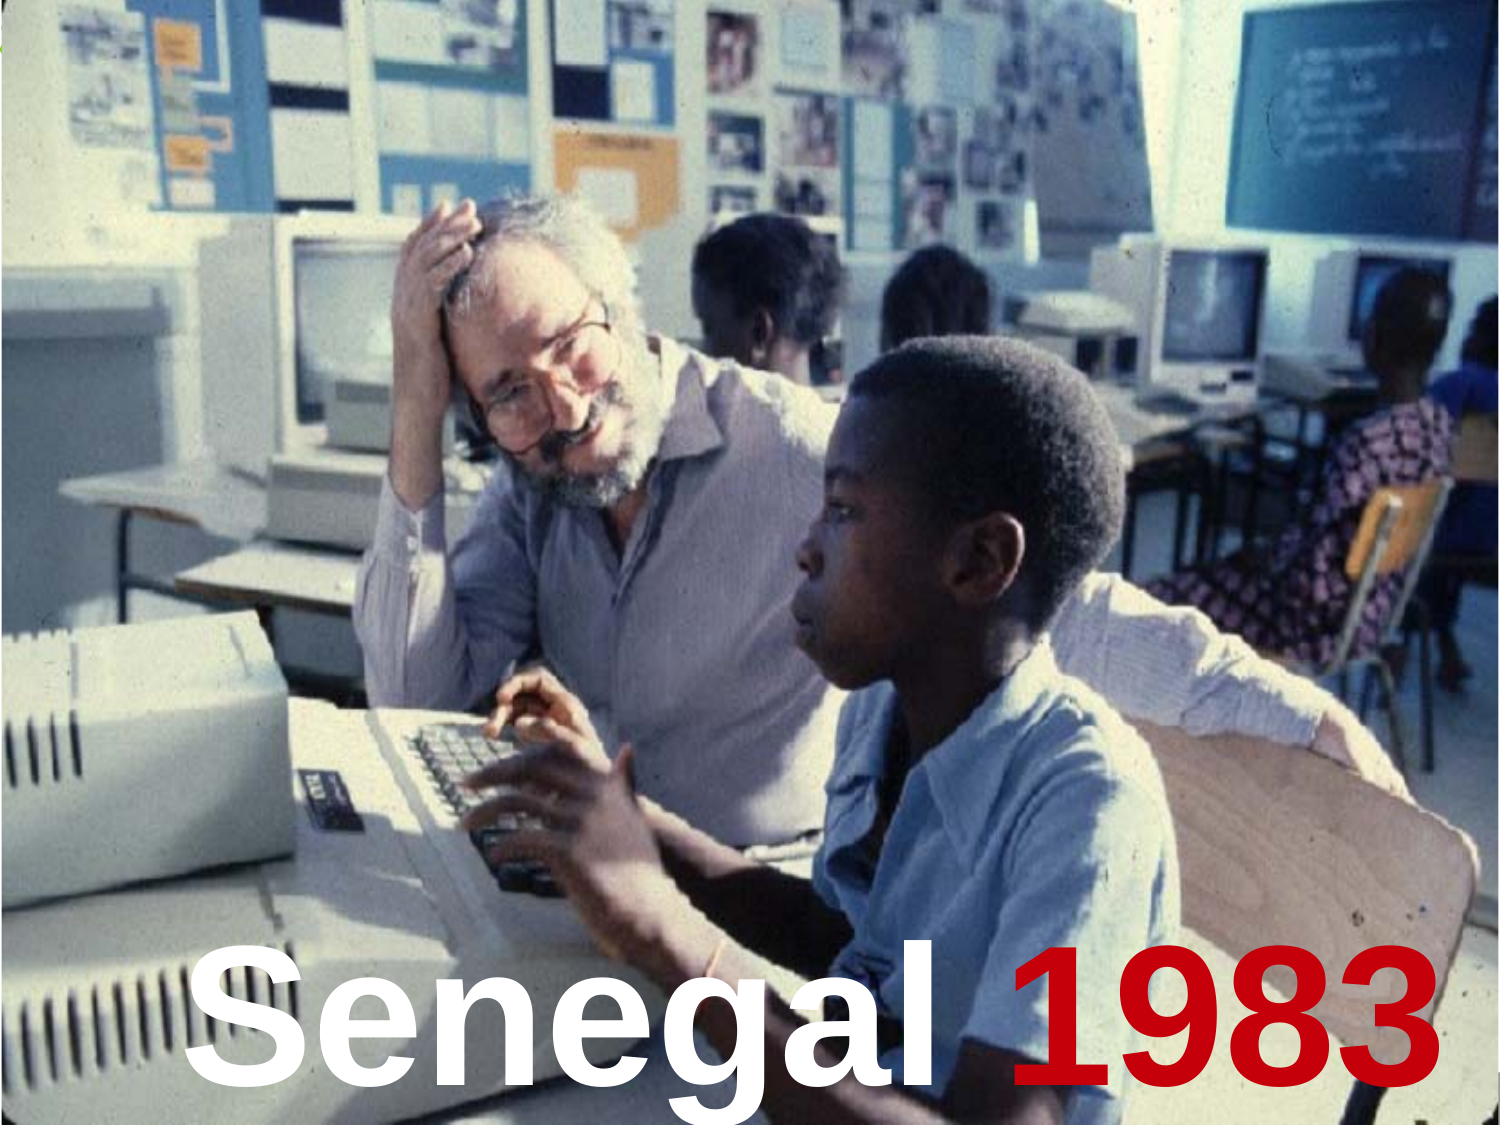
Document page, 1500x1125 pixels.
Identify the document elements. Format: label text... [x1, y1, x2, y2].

text_box Senegal 1983 [164, 868, 1336, 1116]
text_box [1, 0, 1499, 1125]
text_box Senegal 1983 [693, 996, 737, 1066]
